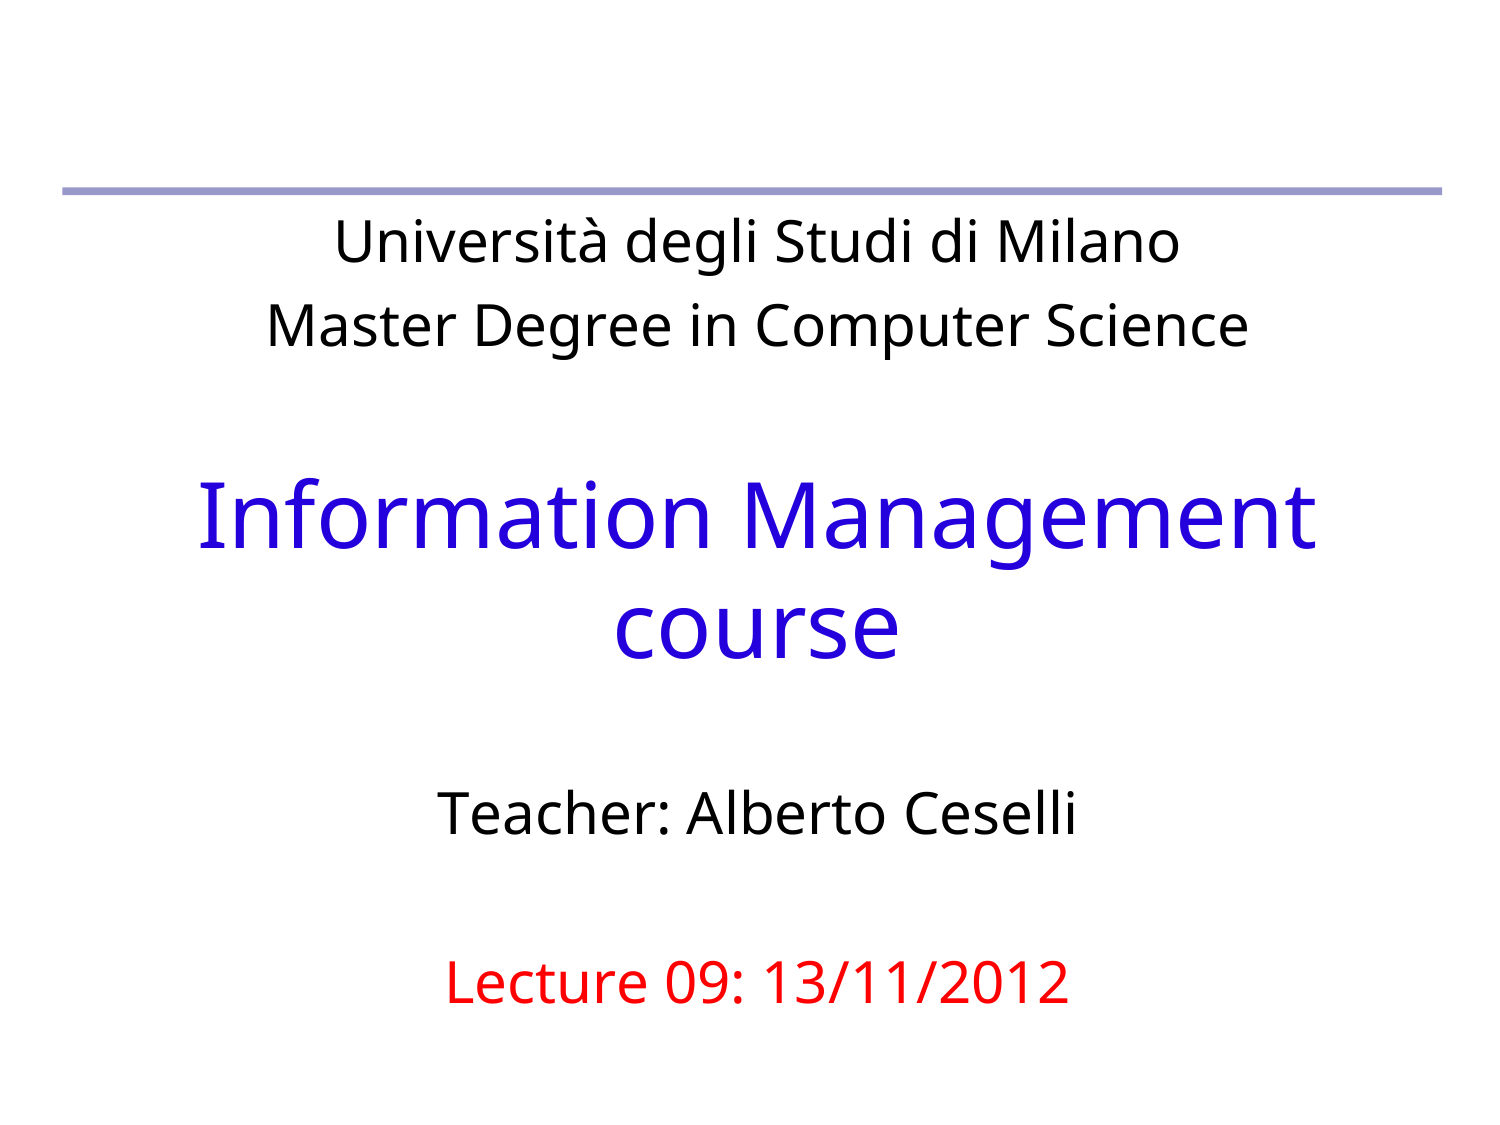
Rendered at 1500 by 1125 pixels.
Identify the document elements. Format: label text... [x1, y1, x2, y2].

subtitle Università degli Studi di Milano Master Degree in Computer Science Information Management course Teacher: Alberto Ceselli Lecture 09: 13/11/2012 [124, 55, 1391, 1125]
